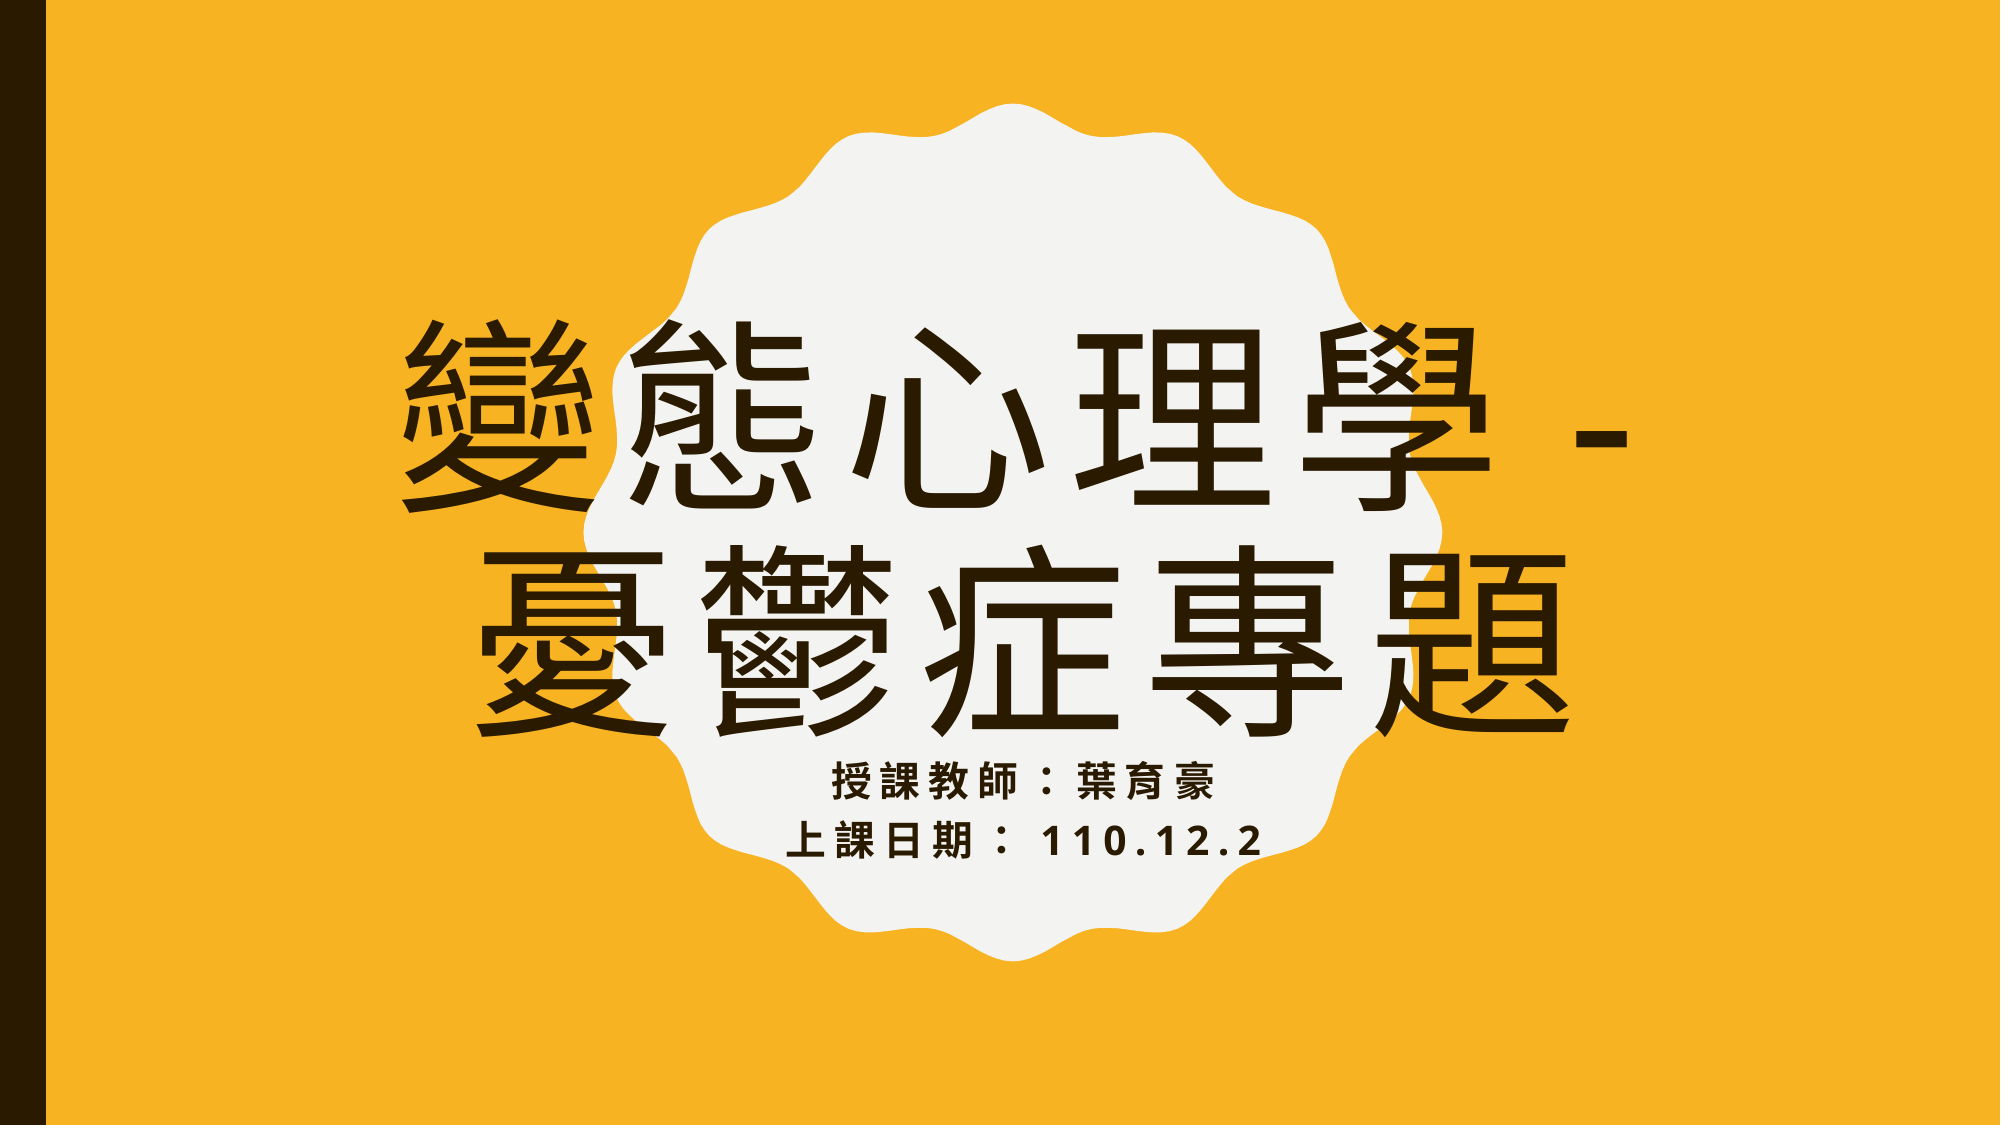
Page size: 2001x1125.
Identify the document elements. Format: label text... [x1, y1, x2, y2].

subtitle 授課教師：葉育豪 上課日期：110.12.2 [363, 690, 1684, 872]
title 變態心理學- 憂鬱症專題 [176, 180, 1870, 902]
